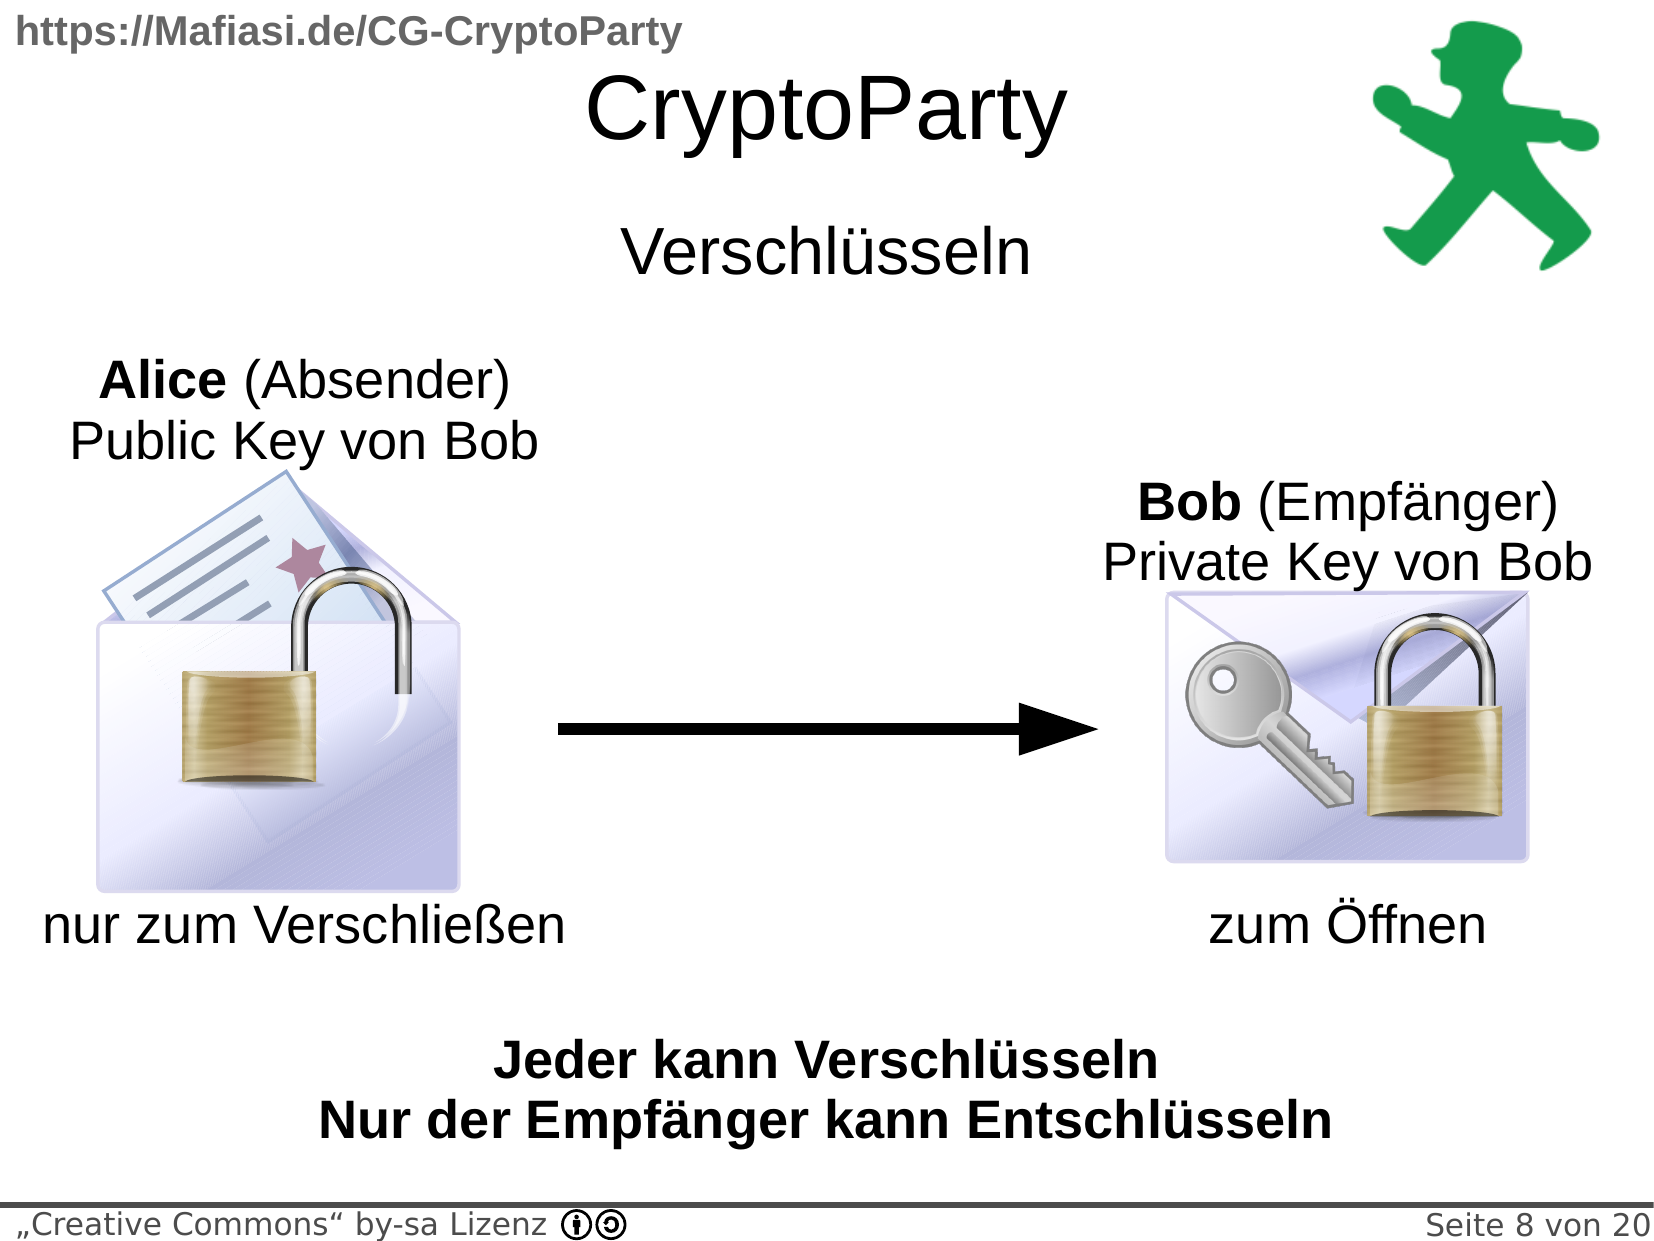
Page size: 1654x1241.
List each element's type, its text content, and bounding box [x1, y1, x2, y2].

text_box Alice (Absender) Public Key von Bob nur zum Verschließen [0, 342, 611, 1071]
text_box Verschlüsseln [37, 206, 1616, 297]
picture [1317, 0, 1654, 313]
text_box Bob (Empfänger) Private Key von Bob zum Öffnen [1043, 463, 1654, 1136]
picture [1174, 629, 1364, 819]
text_box Jeder kann Verschlüsseln Nur der Empfänger kann Entschlüsseln [139, 1022, 1514, 1159]
